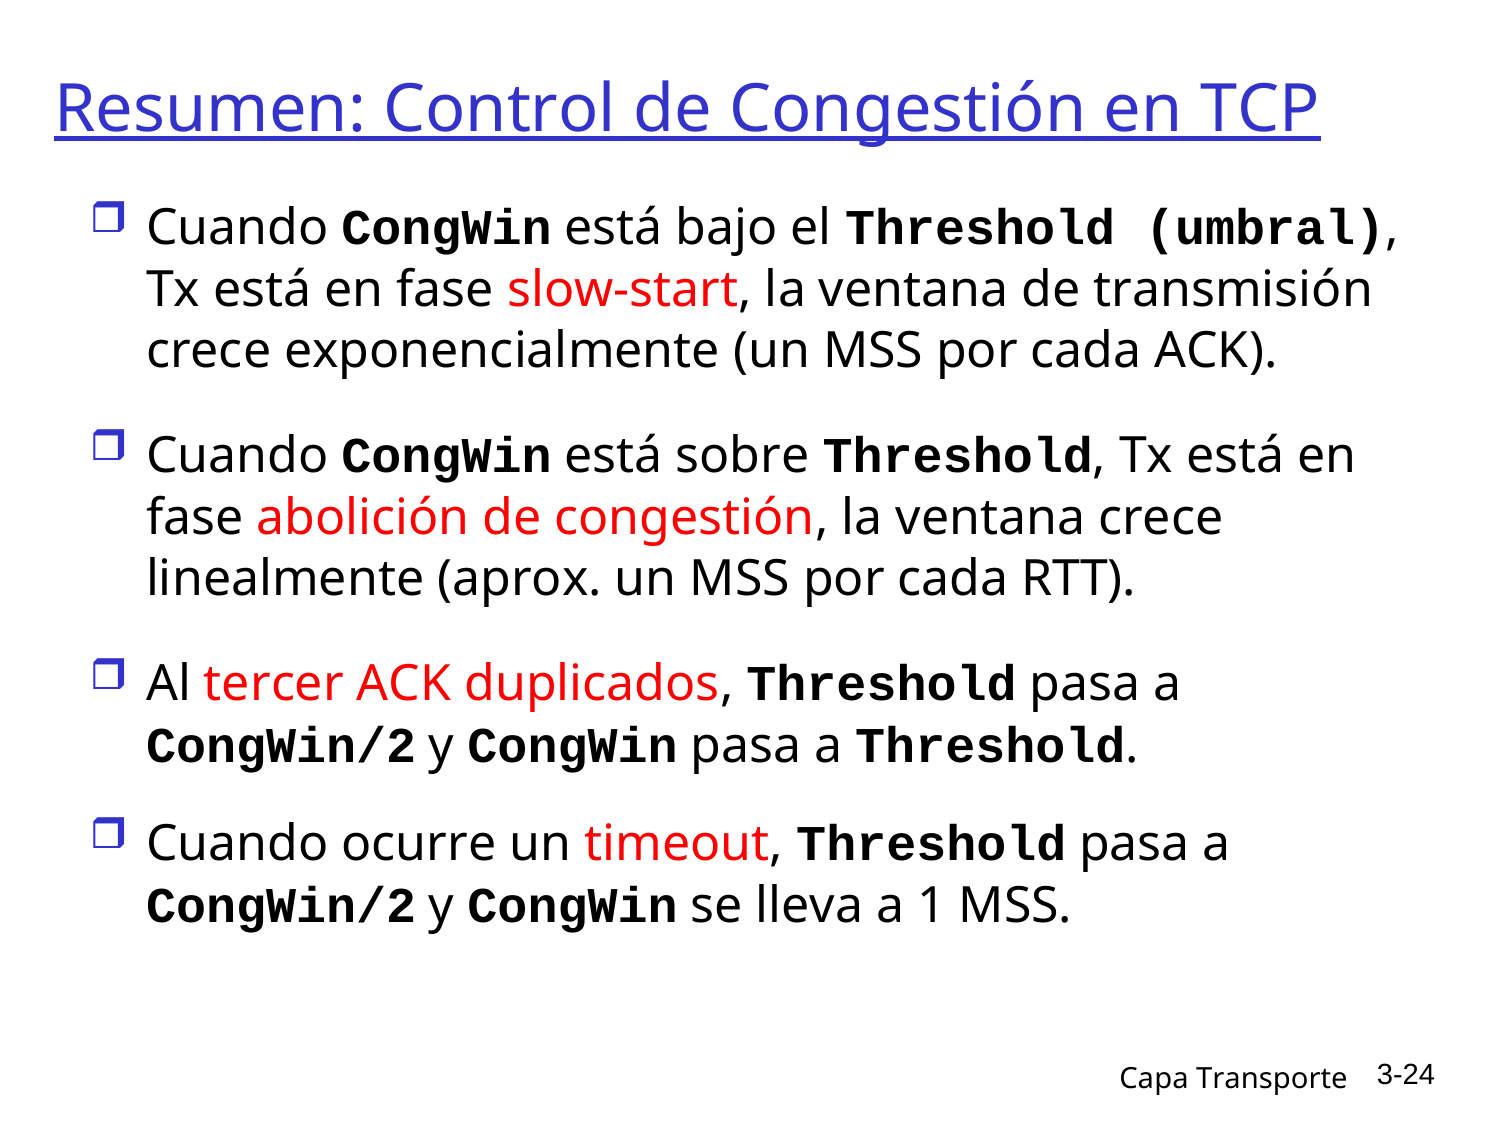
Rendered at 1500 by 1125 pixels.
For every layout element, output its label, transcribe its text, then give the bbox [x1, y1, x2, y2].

title Resumen: Control de Congestión en TCP [39, 15, 1463, 196]
list Cuando CongWin está bajo el Threshold (umbral), Tx está en fase slow-start, la ventana de transmisión crece exponencialmente (un MSS por cada ACK). Cuando CongWin está sobre Threshold, Tx está en fase abolición de congestión, la ventana crece linealmente (aprox. un MSS por cada RTT). Al tercer ACK duplicados, Threshold pasa a CongWin/2 y CongWin pasa a Threshold. Cuando ocurre un timeout, Threshold pasa a CongWin/2 y CongWin se lleva a 1 MSS. [75, 187, 1463, 1028]
